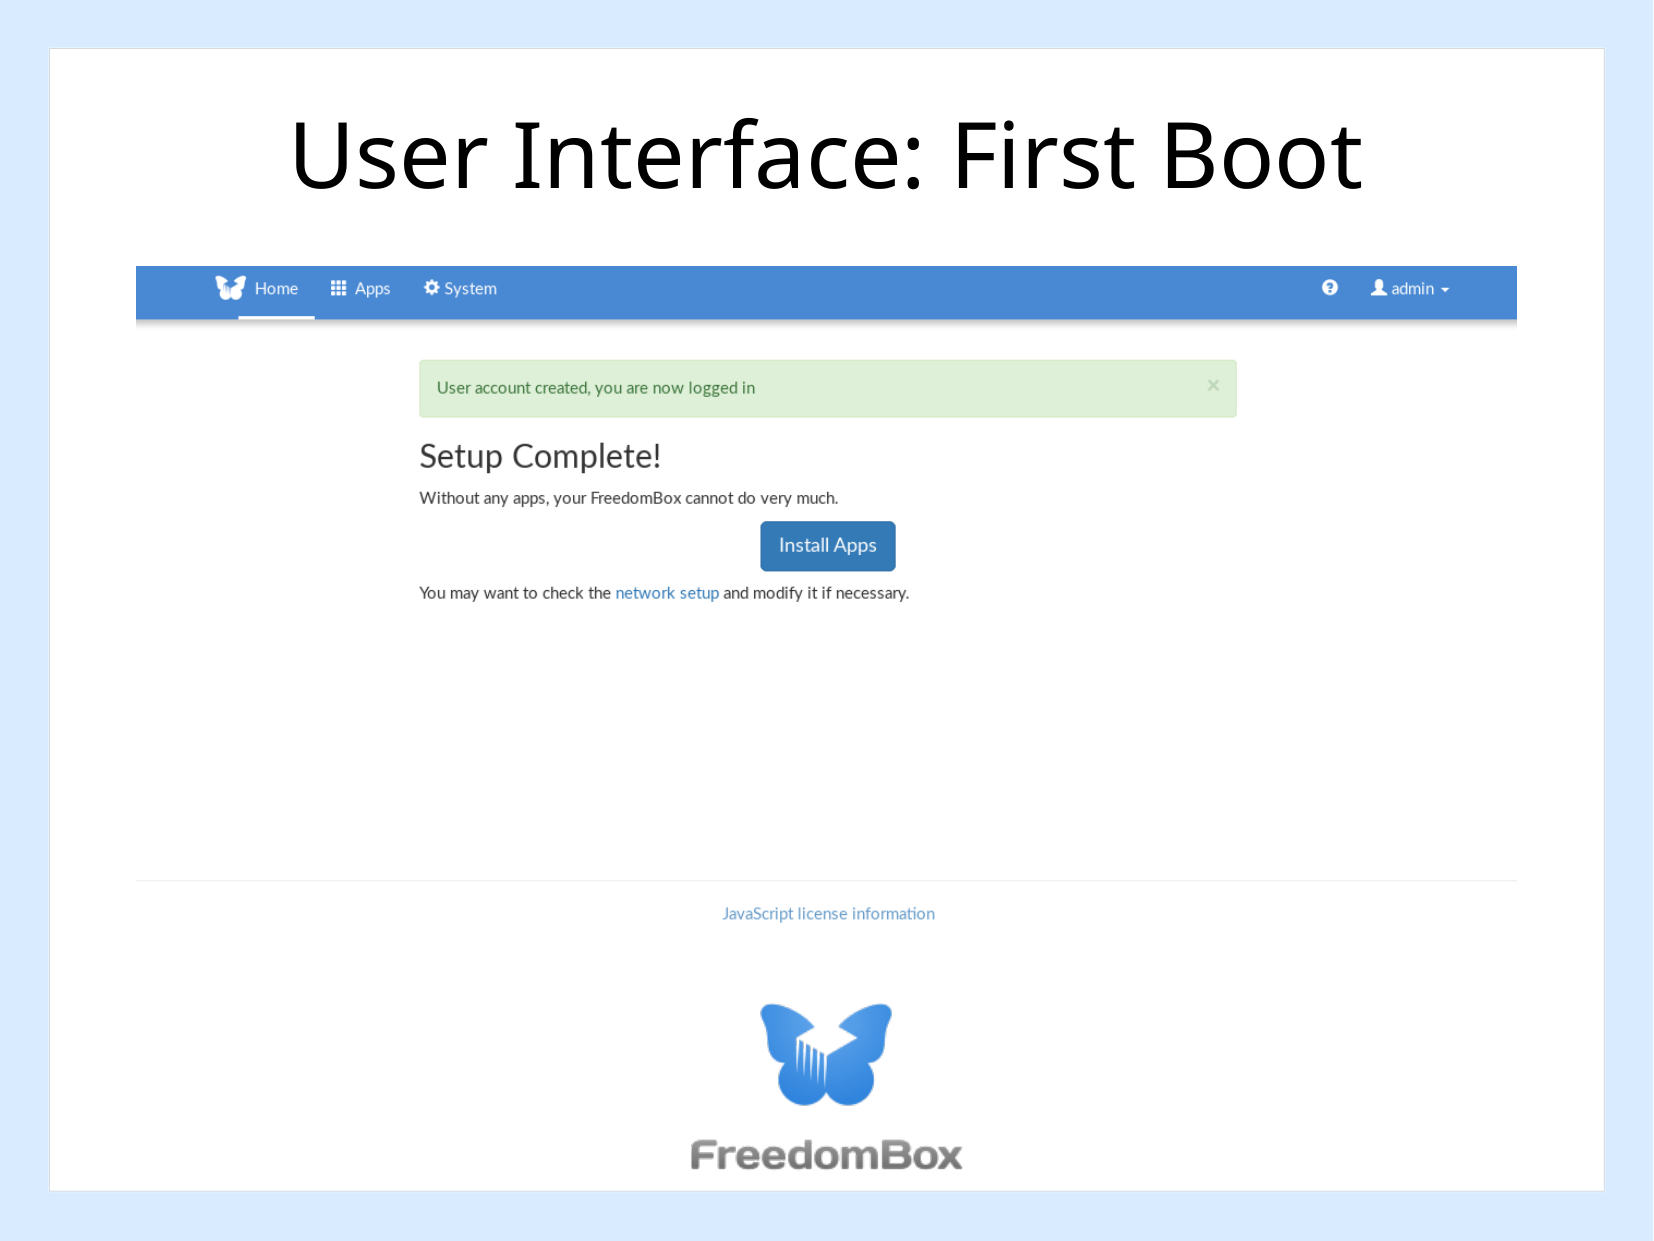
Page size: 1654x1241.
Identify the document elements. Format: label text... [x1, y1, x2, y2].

picture [0, 0, 1654, 1241]
title User Interface: First Boot [82, 49, 1571, 257]
